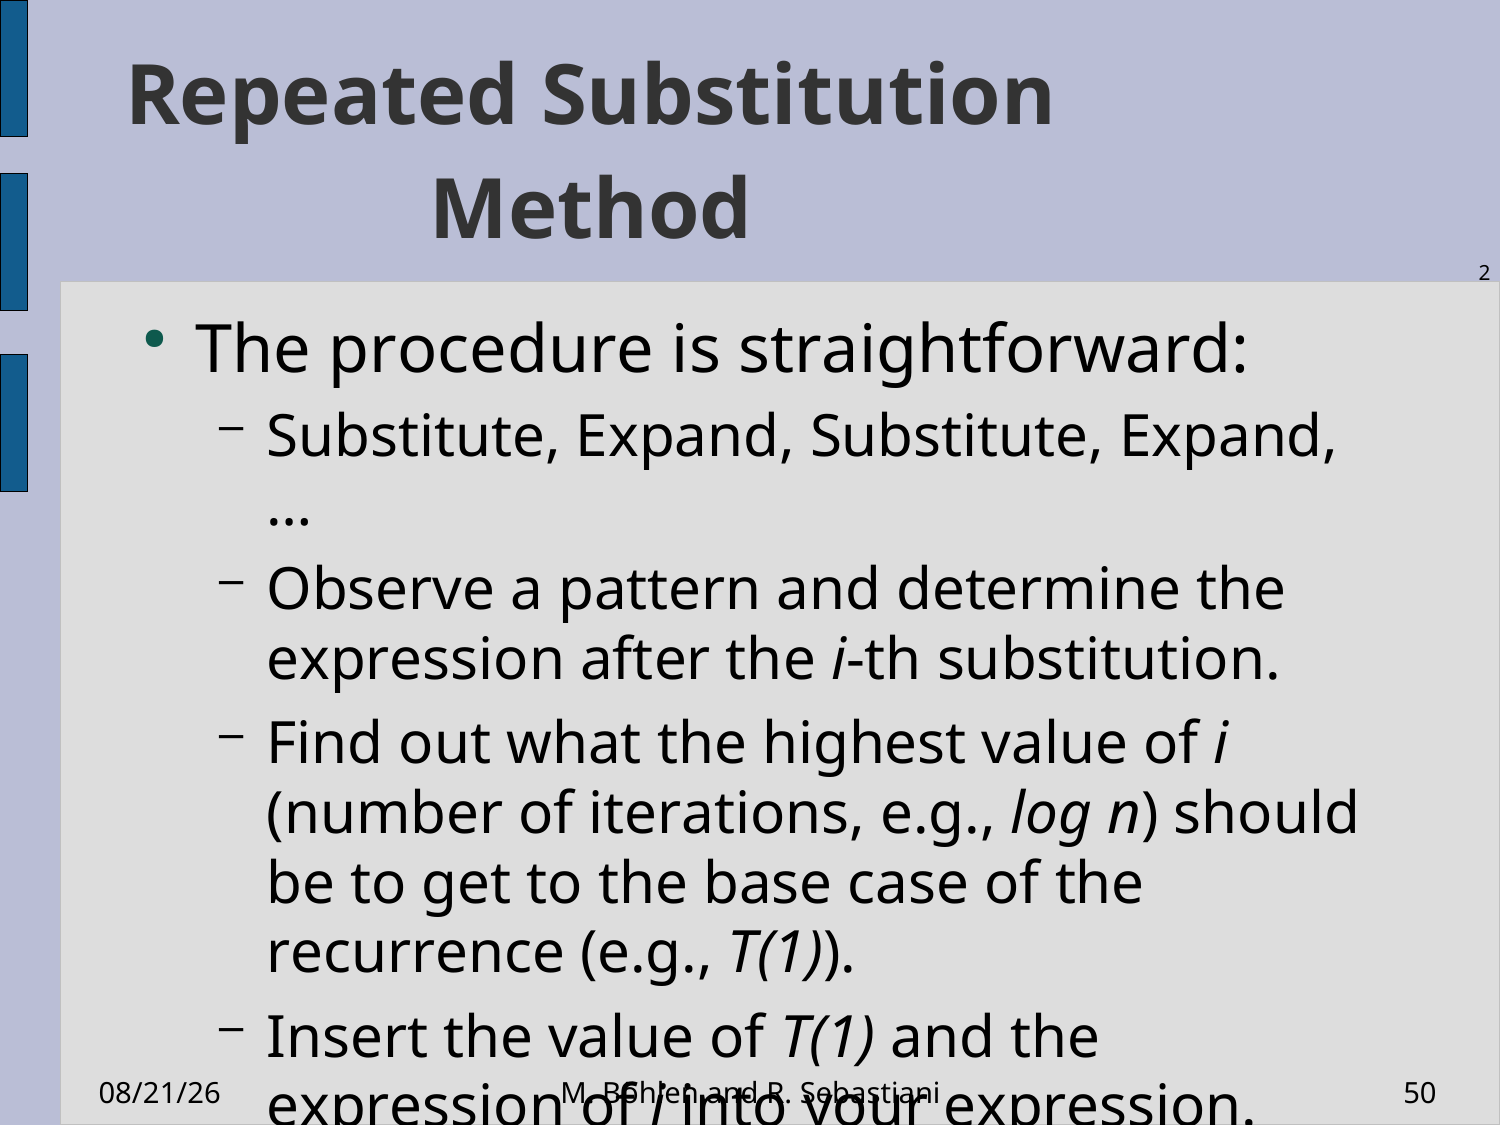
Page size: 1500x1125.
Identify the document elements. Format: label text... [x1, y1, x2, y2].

list The procedure is straightforward: Substitute, Expand, Substitute, Expand, … Observe a pattern and determine the expression after the i-th substitution. Find out what the highest value of i (number of iterations, e.g., log n) should be to get to the base case of the recurrence (e.g., T(1)). Insert the value of T(1) and the expression of i into your expression. [110, 312, 1392, 1091]
title Repeated Substitution Method [110, 67, 1392, 271]
text_box 2 [1478, 261, 1491, 287]
